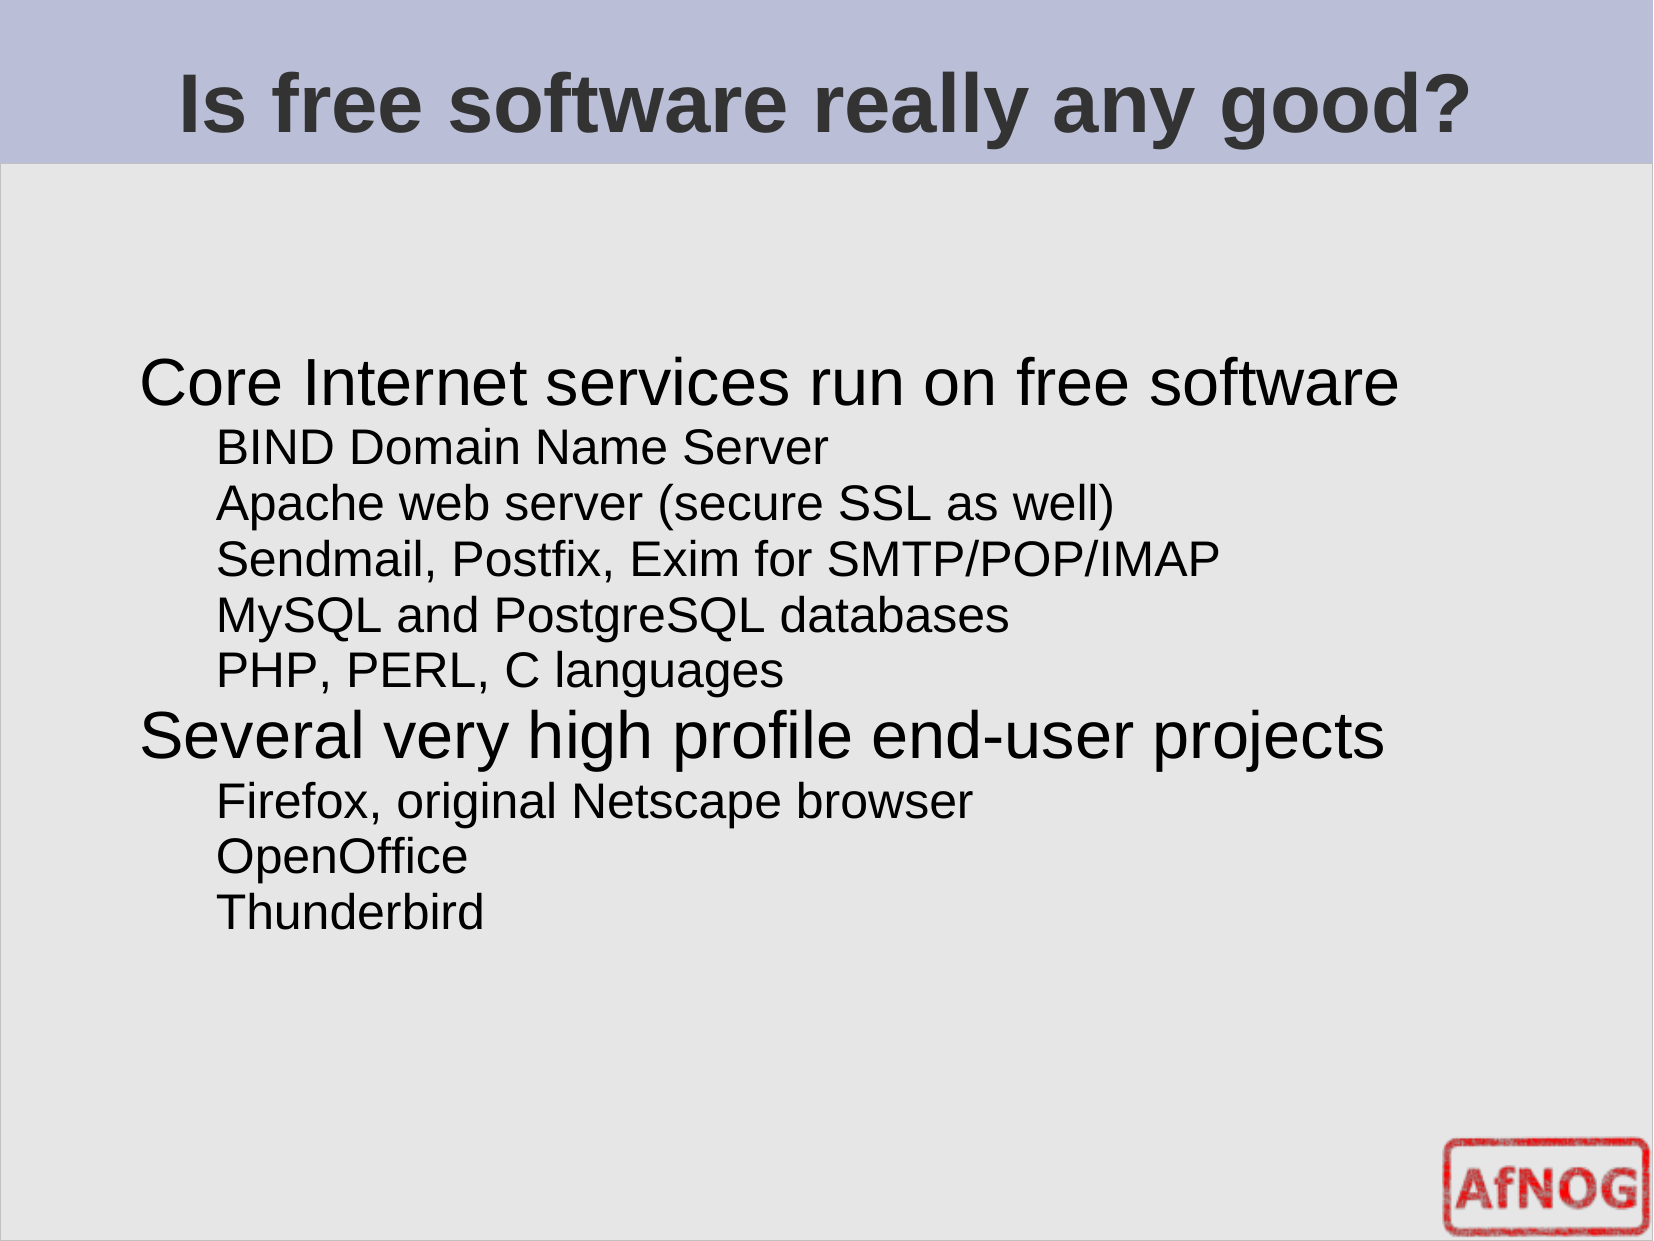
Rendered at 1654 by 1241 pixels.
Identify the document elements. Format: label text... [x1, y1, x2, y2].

title Is free software really any good? [0, 0, 1653, 208]
list Core Internet services run on free software BIND Domain Name Server Apache web server (secure SSL as well) Sendmail, Postfix, Exim for SMTP/POP/IMAP MySQL and PostgreSQL databases PHP, PERL, C languages Several very high profile end-user projects Firefox, original Netscape browser OpenOffice Thunderbird [121, 344, 1534, 1127]
picture [1441, 1135, 1653, 1241]
